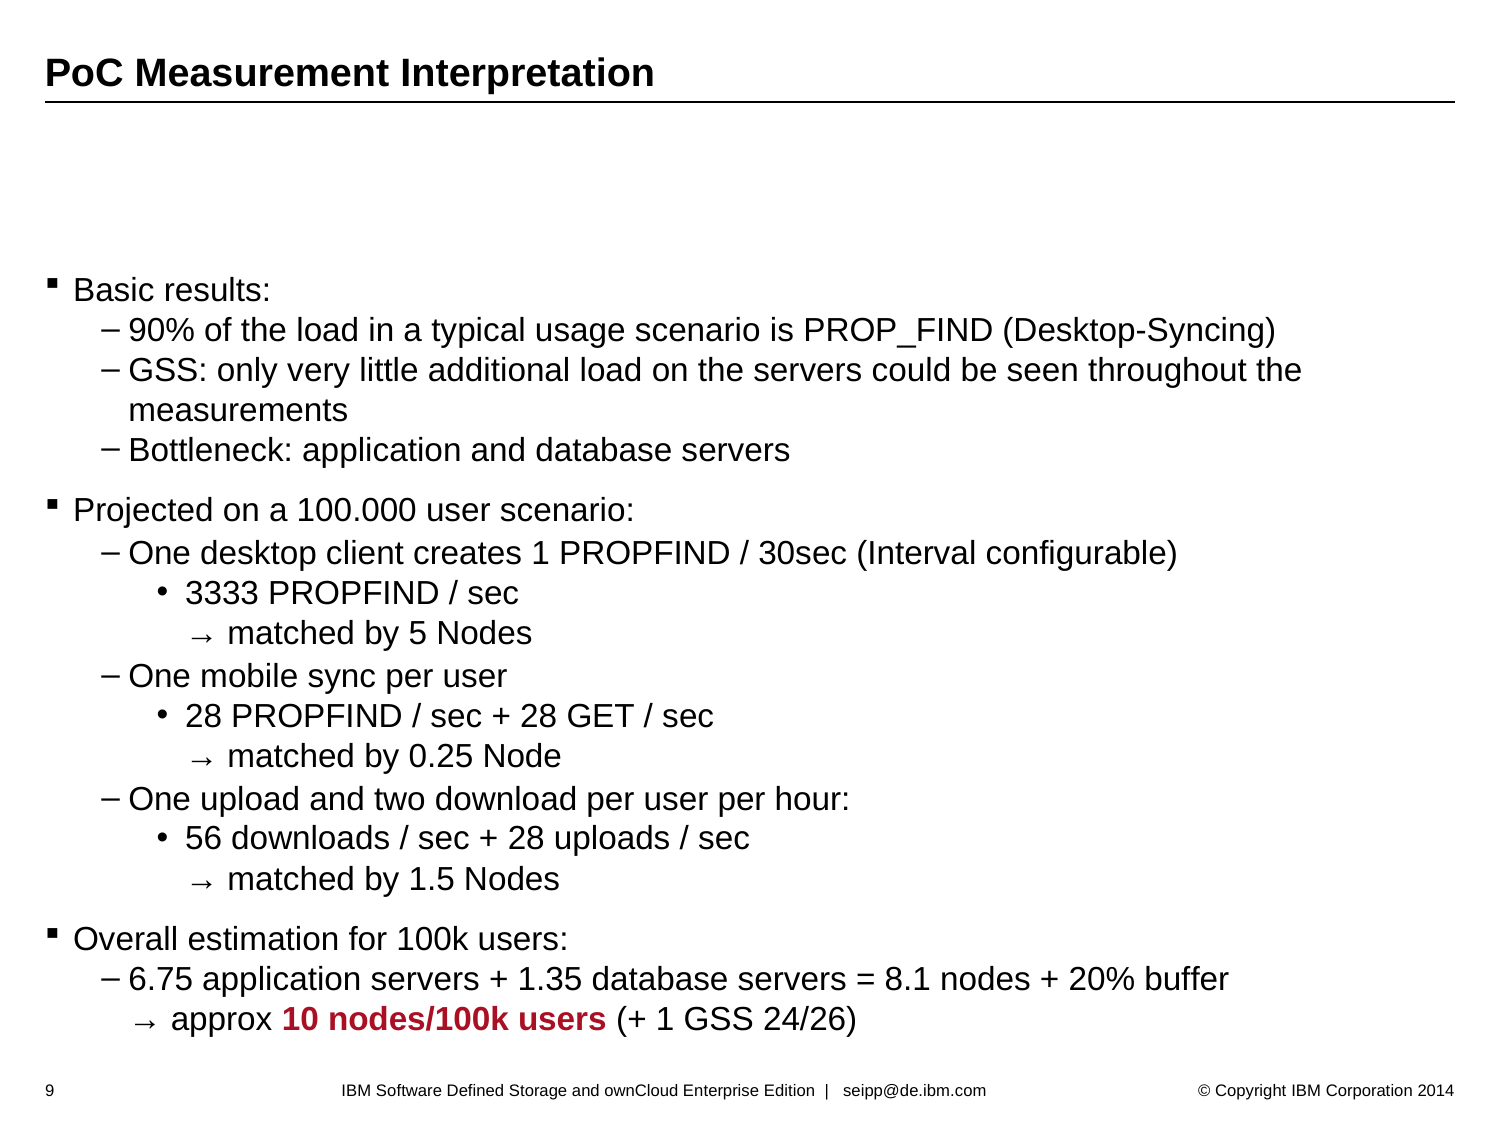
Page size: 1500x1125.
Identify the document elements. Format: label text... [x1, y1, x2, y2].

list Basic results: 90% of the load in a typical usage scenario is PROP_FIND (Desktop-Syncing) GSS: only very little additional load on the servers could be seen throughout the measurements Bottleneck: application and database servers Projected on a 100.000 user scenario: One desktop client creates 1 PROPFIND / 30sec (Interval configurable) 3333 PROPFIND / sec → matched by 5 Nodes One mobile sync per user 28 PROPFIND / sec + 28 GET / sec → matched by 0.25 Node One upload and two download per user per hour: 56 downloads / sec + 28 uploads / sec → matched by 1.5 Nodes Overall estimation for 100k users: 6.75 application servers + 1.35 database servers = 8.1 nodes + 20% buffer → approx 10 nodes/100k users (+ 1 GSS 24/26) [29, 260, 1455, 1045]
title PoC Measurement Interpretation [29, 44, 1455, 99]
